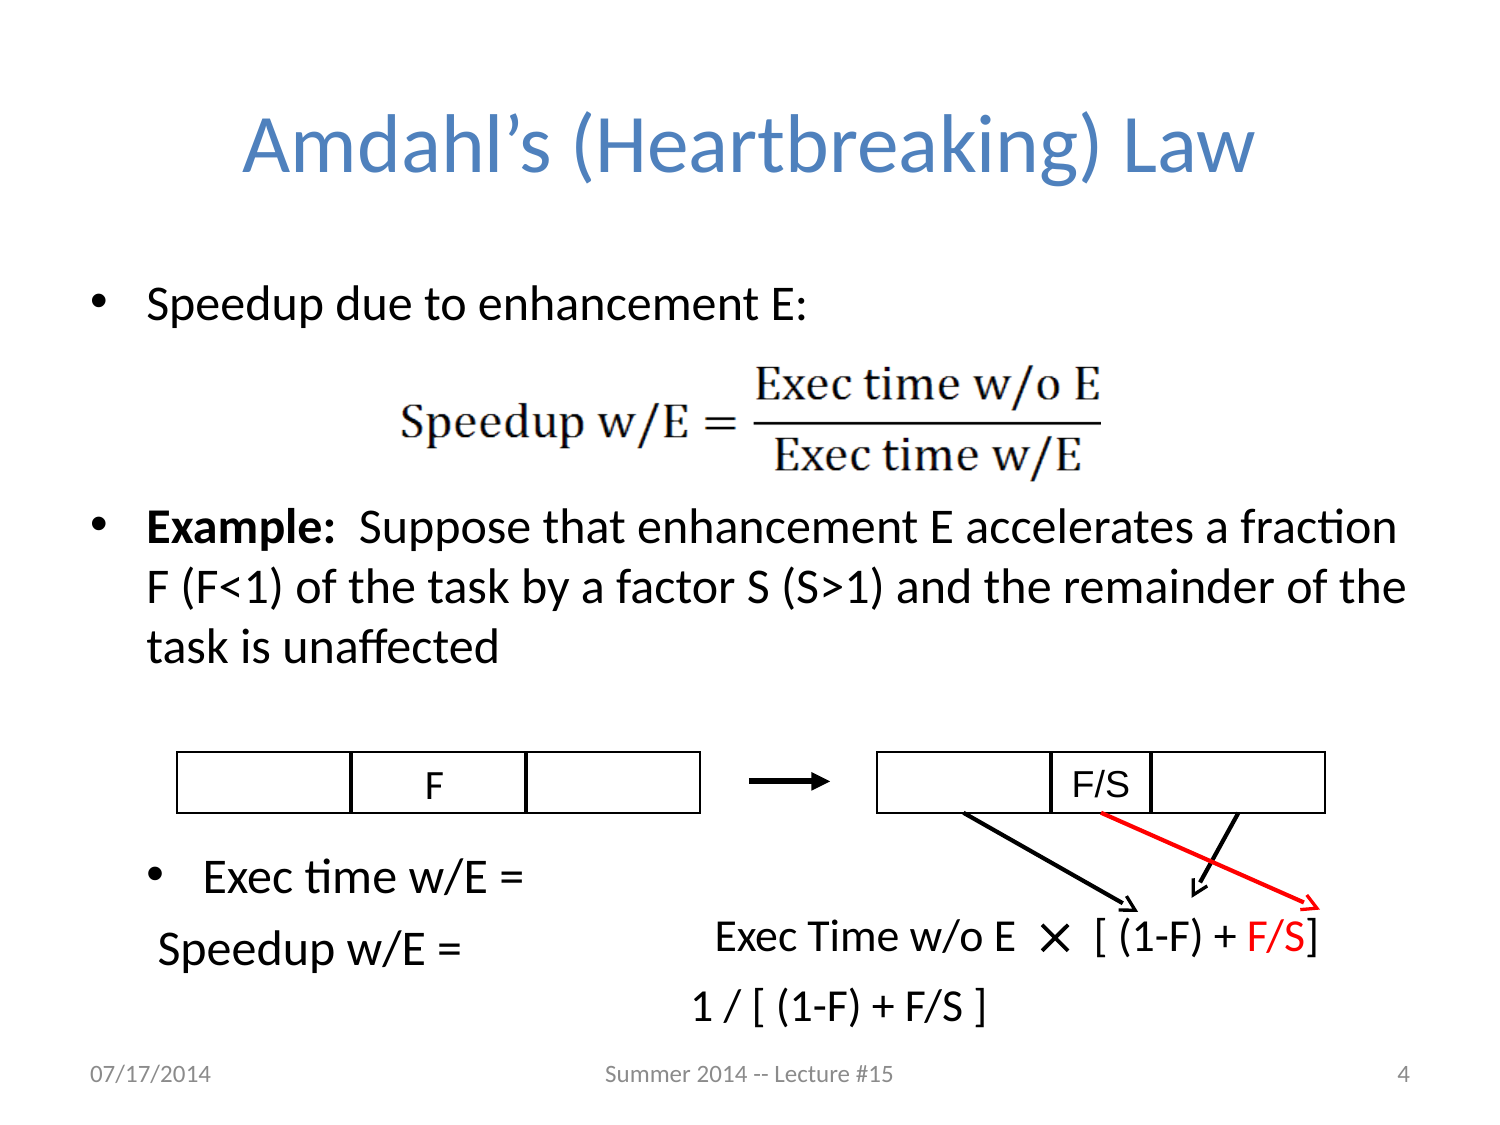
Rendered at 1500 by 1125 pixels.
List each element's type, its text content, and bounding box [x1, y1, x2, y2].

text_box F/S [1051, 752, 1150, 813]
text_box F [410, 750, 498, 815]
title Amdahl’s (Heartbreaking) Law [75, 45, 1425, 233]
text_box [498, 752, 525, 813]
text_box 1 / [ (1-F) + F/S ] [675, 967, 1097, 1038]
list Speedup due to enhancement E: Example: Suppose that enhancement E accelerates a fraction F (F<1) of the task by a factor S (S>1) and the remainder of the task is unaffected Exec time w/E = Speedup w/E = [75, 262, 1425, 1073]
text_box Exec Time w/o E  [ (1-F) + F/S] [699, 897, 1334, 968]
text_box [351, 752, 410, 813]
picture [400, 359, 1101, 493]
footer Summer 2014 -- Lecture #15 [512, 1042, 988, 1103]
slide_number <number> [1074, 1042, 1425, 1103]
slide_number 07/17/2014 [75, 1042, 425, 1103]
